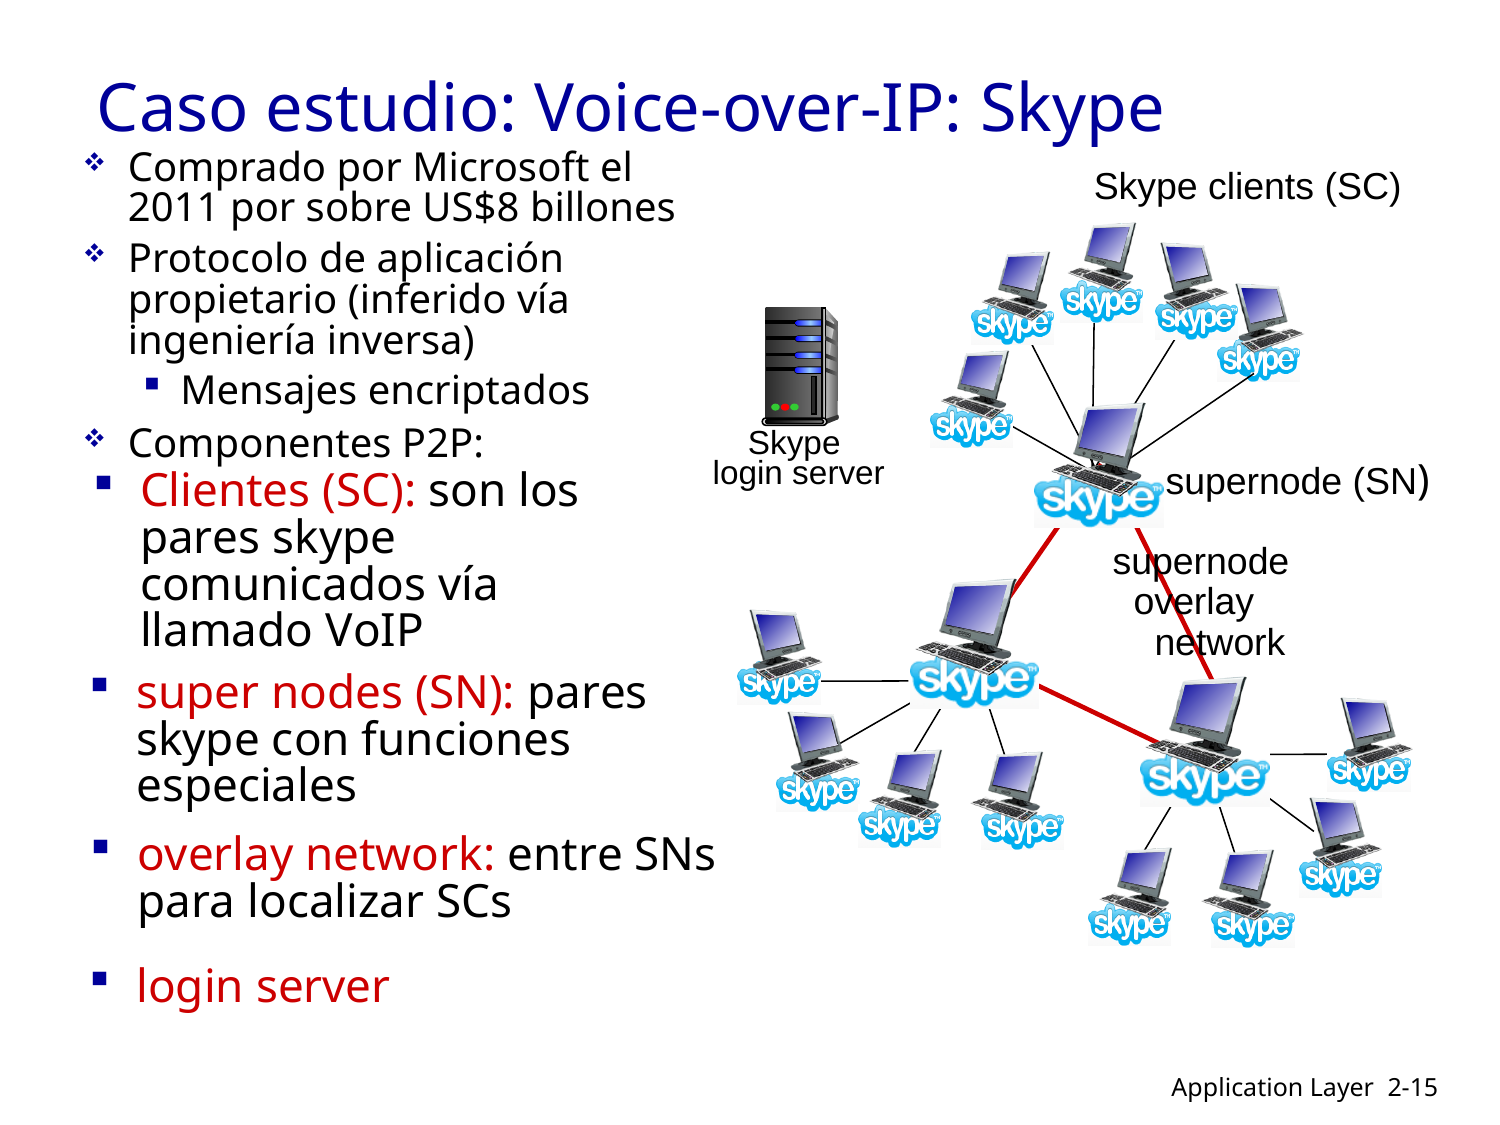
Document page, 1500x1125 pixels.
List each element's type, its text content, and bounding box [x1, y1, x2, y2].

picture [1327, 694, 1430, 792]
text_box Application Layer [913, 1064, 1342, 1125]
text_box [1121, 852, 1166, 889]
text_box Skype login server [641, 422, 957, 498]
picture [1082, 844, 1174, 946]
picture [737, 680, 769, 705]
text_box [945, 585, 1008, 635]
picture [1299, 873, 1331, 898]
text_box [1087, 227, 1130, 263]
picture [1327, 768, 1359, 792]
text_box [1222, 853, 1268, 891]
picture [1121, 672, 1270, 807]
list Comprado por Microsoft el 2011 por sobre US$8 billones Protocolo de aplicación propietario (inferido vía ingeniería inversa) Mensajes encriptados Componentes P2P: [67, 141, 751, 461]
picture [1217, 358, 1246, 383]
text_box overlay network: entre SNs para localizar SCs [0, 825, 783, 896]
picture [953, 748, 1064, 850]
picture [1028, 398, 1164, 528]
text_box Skype clients (SC) [1078, 154, 1500, 216]
picture [1299, 794, 1399, 898]
text_box login server [0, 957, 782, 1028]
text_box supernode (SN) [1150, 445, 1463, 511]
picture [776, 788, 808, 812]
text_box [960, 355, 1003, 391]
picture [776, 708, 944, 848]
picture [1155, 315, 1187, 340]
text_box [762, 307, 839, 426]
text_box [1166, 246, 1208, 282]
text_box [992, 755, 1038, 792]
picture [924, 347, 1013, 448]
picture [1184, 846, 1295, 948]
text_box [1175, 683, 1238, 733]
text_box Clientes (SC): son los pares skype comunicados vía llamado VoIP [3, 461, 691, 532]
text_box super nodes (SN): pares skype con funciones especiales [0, 663, 706, 733]
text_box [1001, 255, 1044, 292]
text_box [1345, 702, 1391, 739]
title Caso estudio: Voice-over-IP: Skype [81, 21, 1357, 188]
picture [891, 574, 1039, 709]
picture [1155, 239, 1320, 383]
picture [1060, 299, 1092, 323]
text_box [755, 614, 801, 651]
text_box 2-<number> [1342, 1064, 1454, 1125]
picture [965, 219, 1143, 345]
text_box [1079, 408, 1138, 457]
text_box supernode overlay network [1097, 534, 1428, 672]
text_box [1315, 802, 1360, 839]
text_box [890, 753, 936, 791]
picture [737, 606, 840, 705]
text_box [1245, 288, 1284, 324]
text_box [793, 716, 838, 753]
